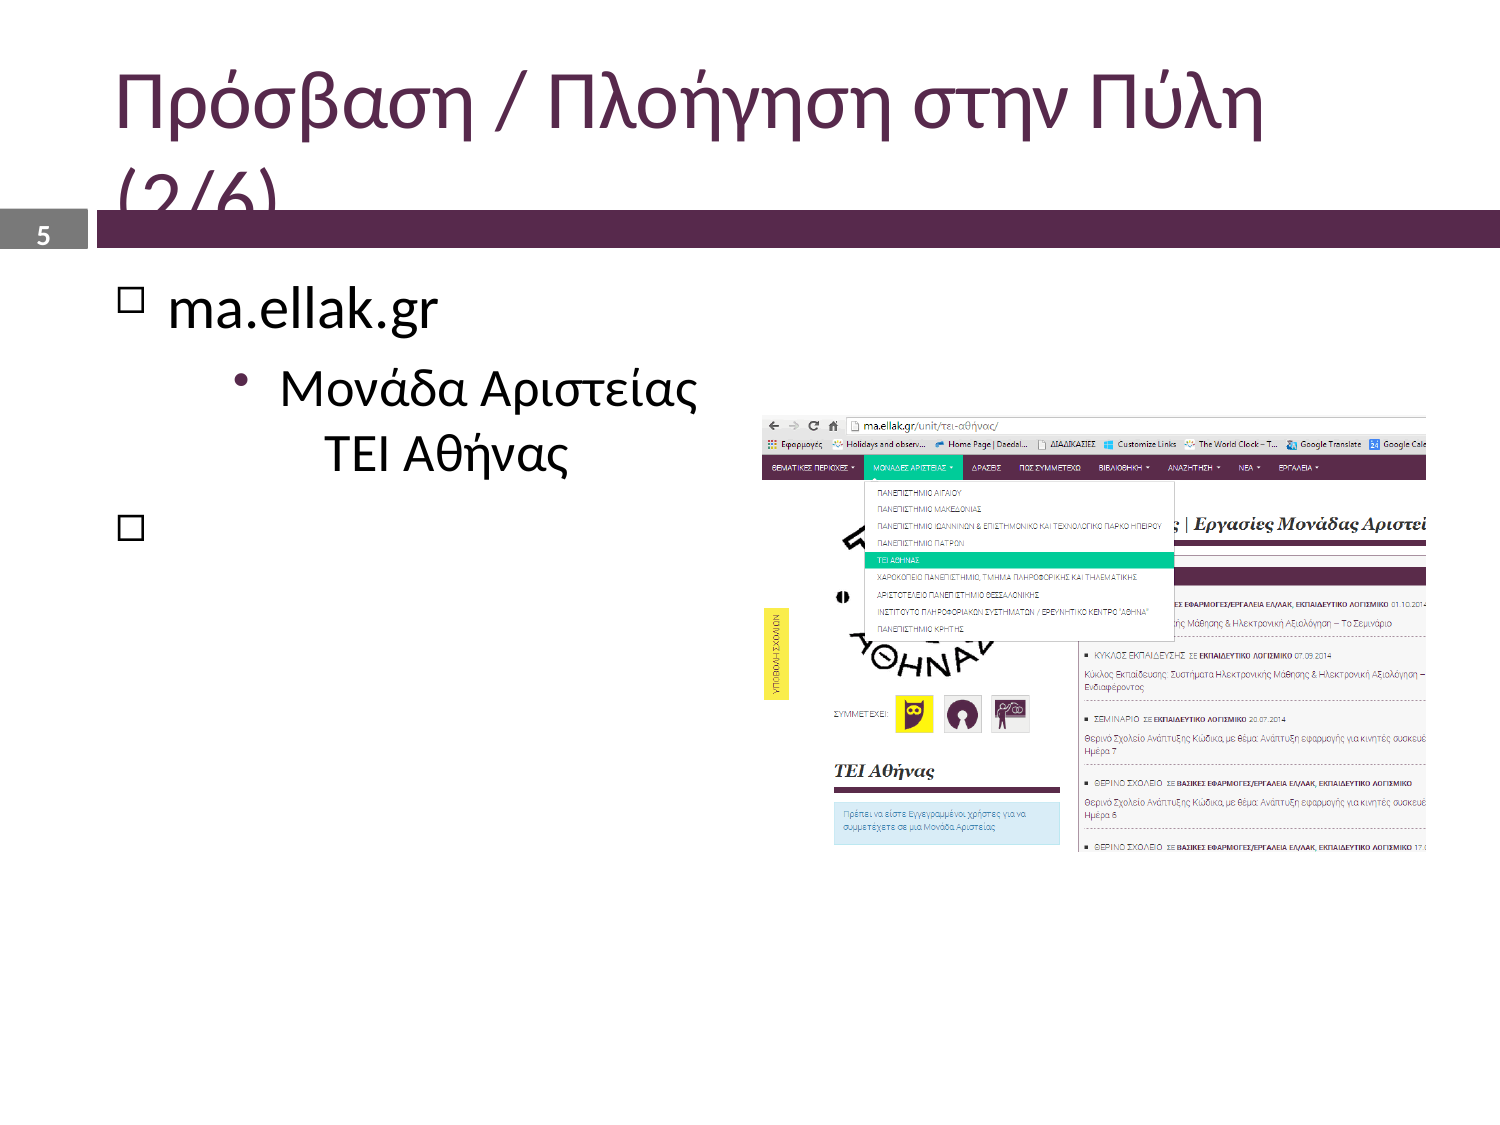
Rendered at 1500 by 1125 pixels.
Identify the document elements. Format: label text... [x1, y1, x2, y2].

title Πρόσβαση / Πλοήγηση στην Πύλη (2/6) [99, 37, 1438, 201]
picture [762, 416, 1426, 852]
text_box [0, 208, 88, 249]
list ma.ellak.gr Μονάδα Αριστείας ΤΕΙ Αθήνας [99, 260, 738, 1011]
